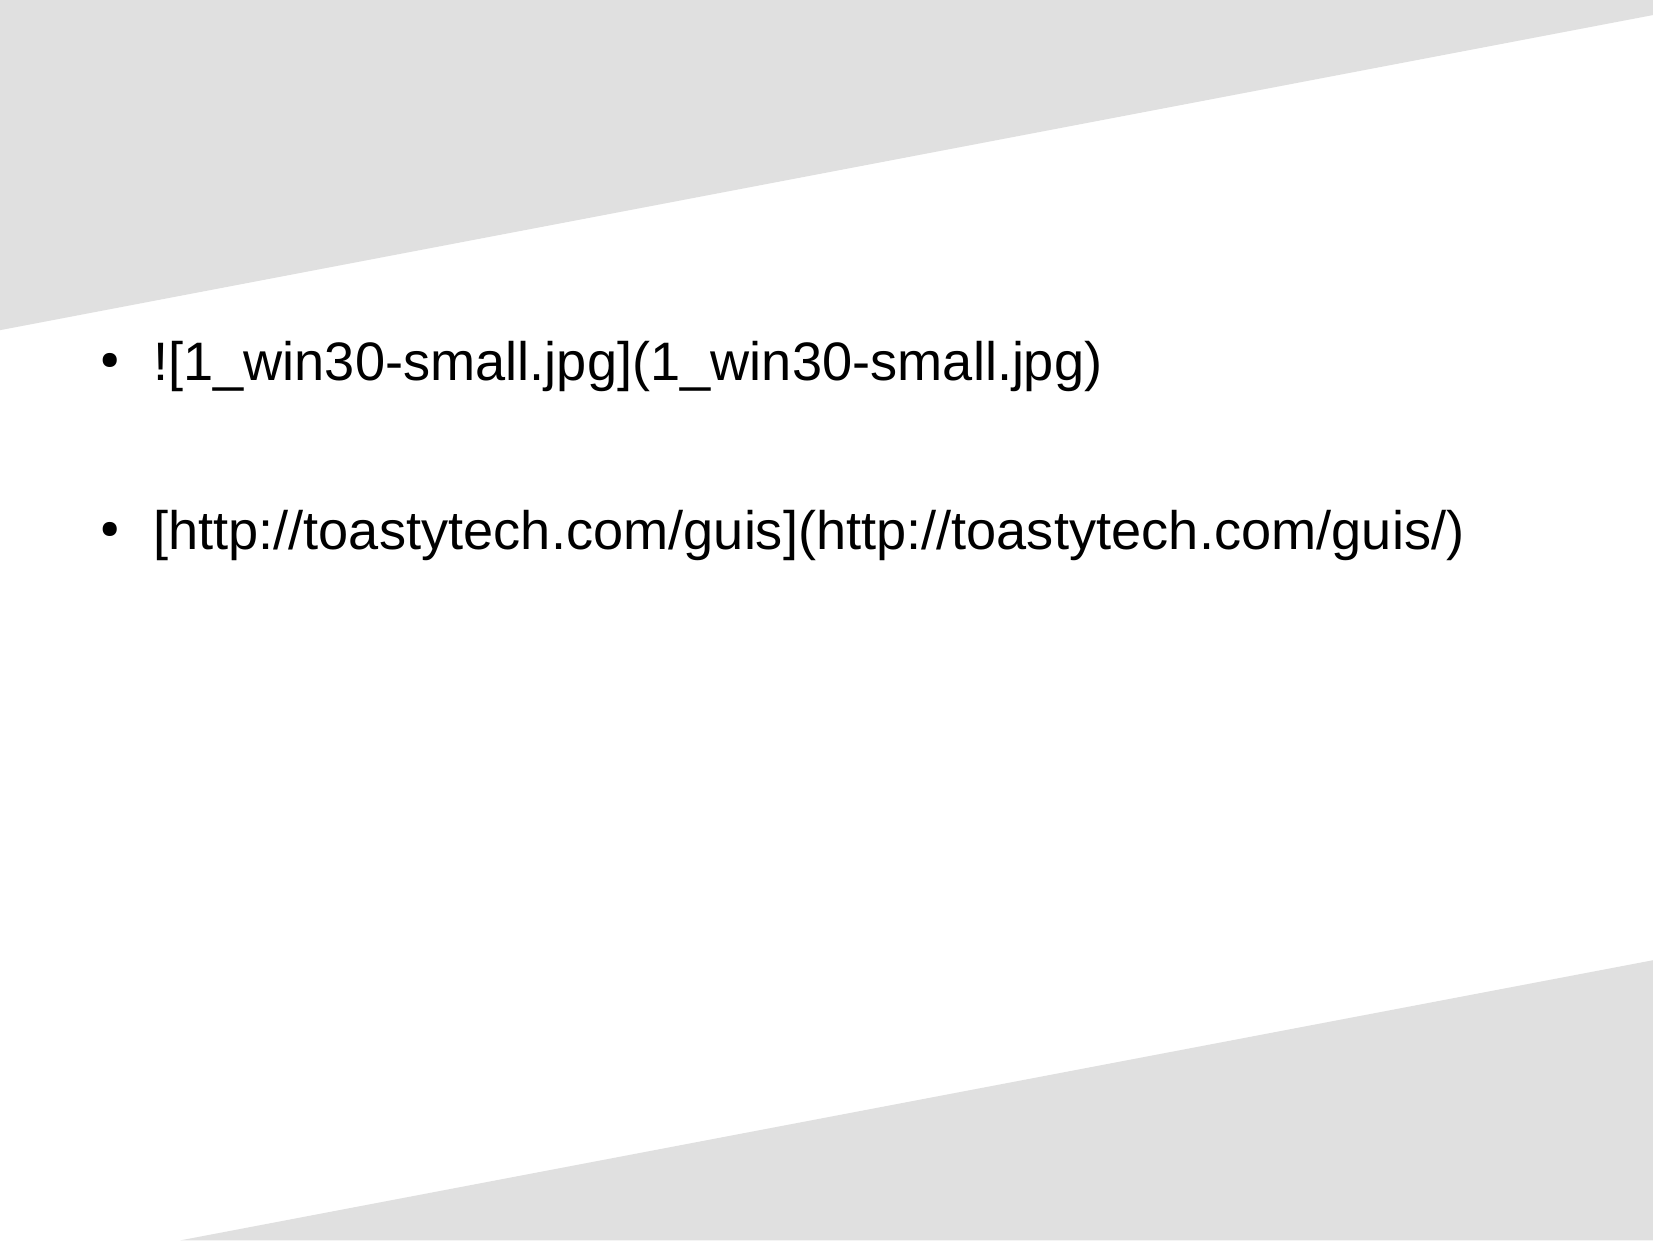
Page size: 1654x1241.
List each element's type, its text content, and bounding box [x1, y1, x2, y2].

list ![1_win30-small.jpg](1_win30-small.jpg) [http://toastytech.com/guis](http://toastytech.com/guis/) [82, 331, 1538, 1052]
